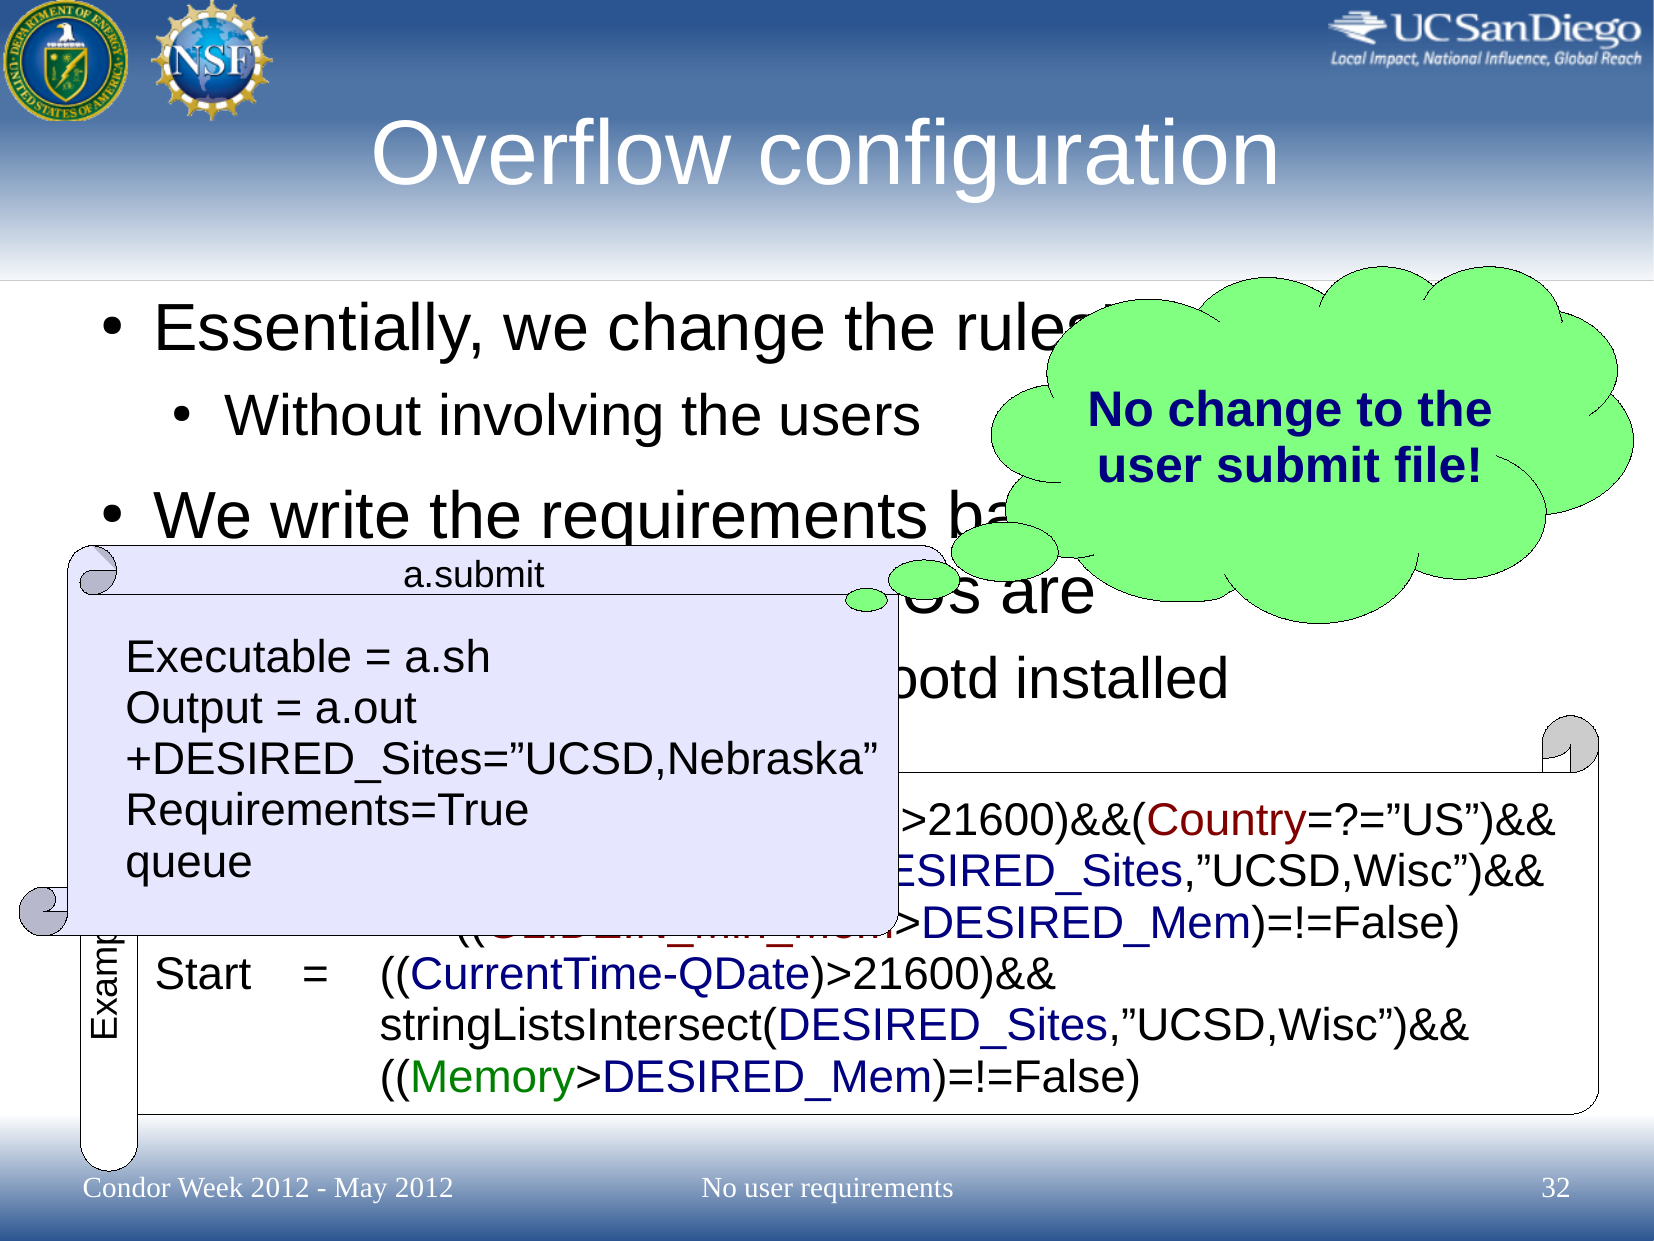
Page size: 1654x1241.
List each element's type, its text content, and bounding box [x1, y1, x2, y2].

text_box No change to the user submit file! [845, 588, 888, 612]
picture [0, 0, 1654, 288]
text_box [19, 545, 1599, 1172]
text_box No change to the user submit file! [951, 266, 1634, 624]
list Essentially, we change the rules! Without involving the users We write the requirements based on where the data is, not where the CPUs are Since not all sites have xrootd installed [82, 290, 1571, 772]
text_box Executable = a.sh Output = a.out +DESIRED_Sites=”UCSD,Nebraska” Requirements=True queue [110, 623, 894, 895]
title Overflow configuration [82, 56, 1571, 250]
text_box entry_req = ((CurrentTime-QDate)>21600)&&(Country=?=”US”)&& stringListsIntersect(DESIRED_Sites,”UCSD,Wisc”)&& ((GLIDEIN_Min_Mem>DESIRED_Mem)=!=False) Start = ((CurrentTime-QDate)>21600)&& stringListsIntersect(DESIRED_Sites,”UCSD,Wisc”)&& ((Memory>DESIRED_Mem)=!=False) [139, 786, 1572, 1110]
text_box No change to the user submit file! [888, 559, 960, 600]
text_box a.submit [388, 545, 560, 603]
text_box Example [75, 936, 133, 1057]
